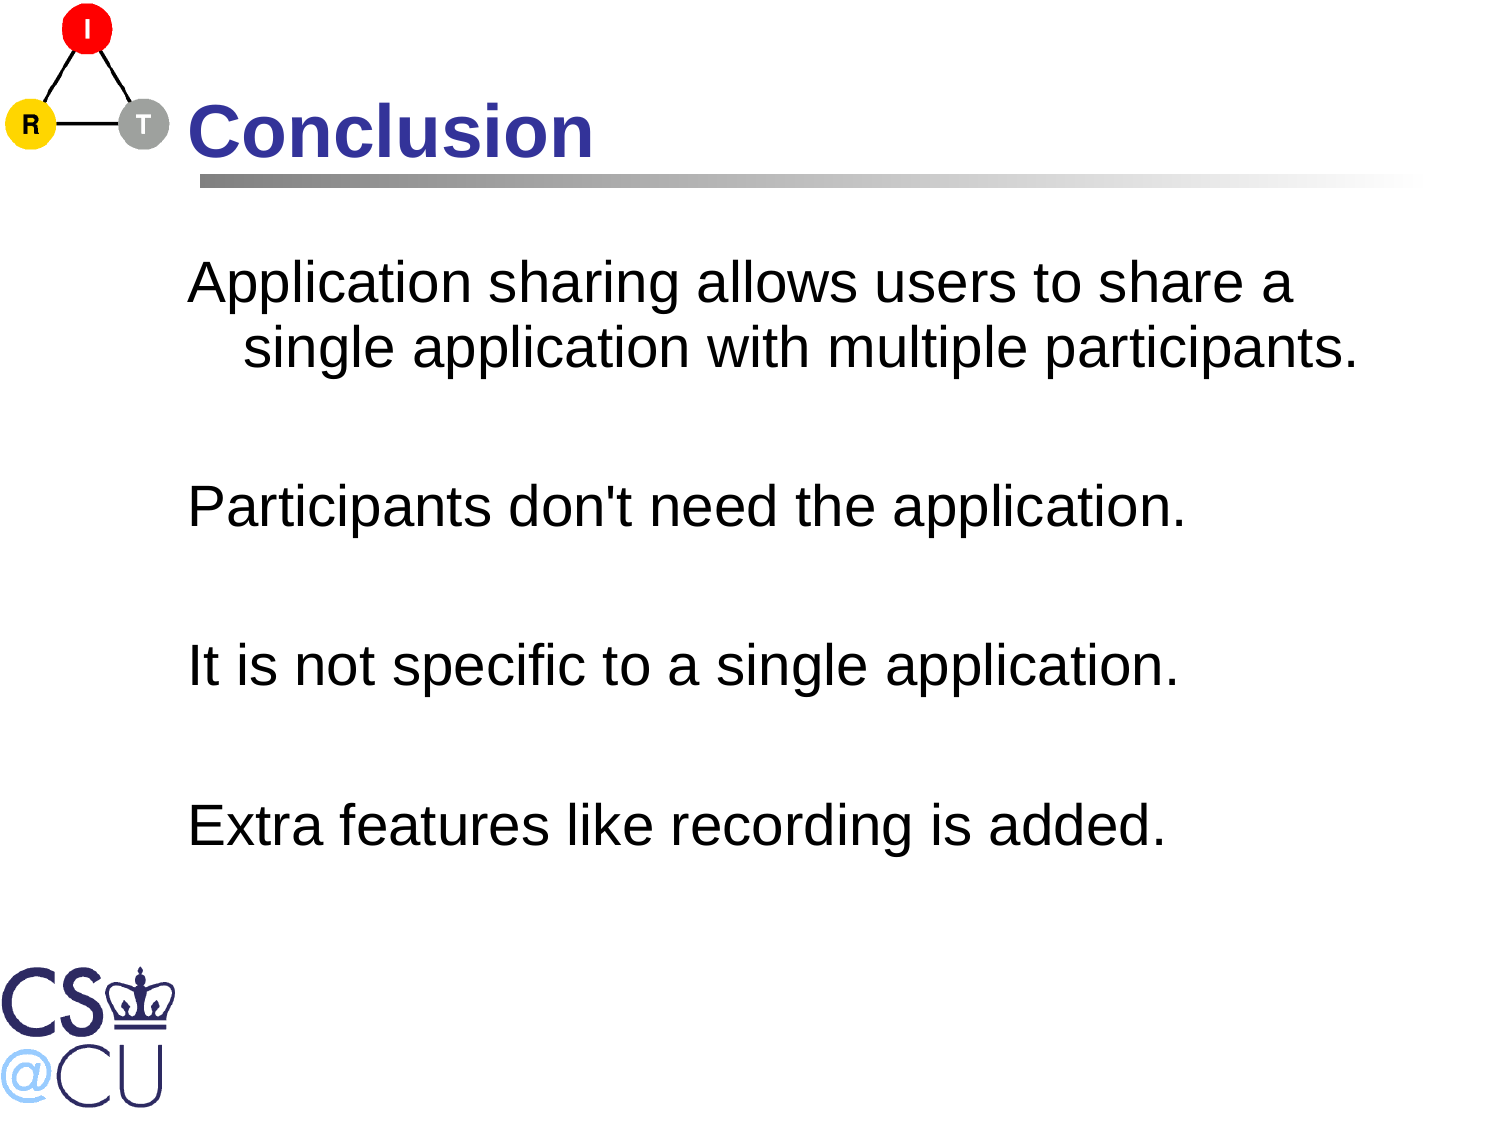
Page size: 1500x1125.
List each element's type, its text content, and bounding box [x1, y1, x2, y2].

list Application sharing allows users to share a single application with multiple participants. Participants don't need the application. It is not specific to a single application. Extra features like recording is added. [187, 249, 1463, 998]
picture [0, 949, 175, 1125]
picture [0, 0, 173, 154]
title Conclusion [187, 44, 1463, 218]
